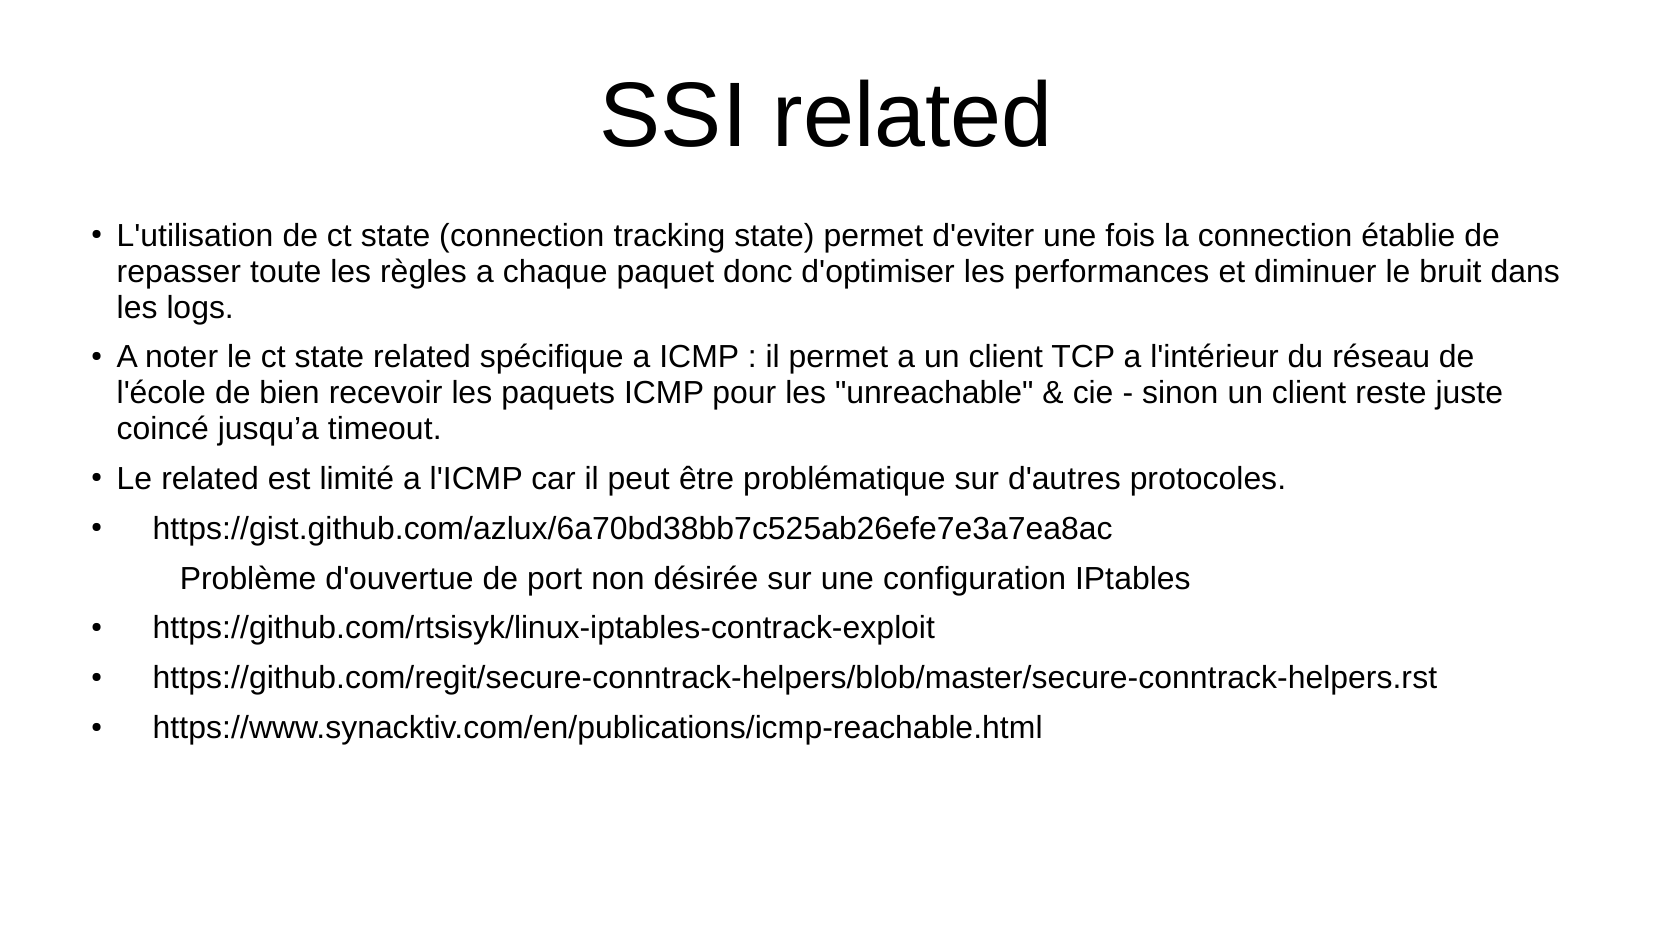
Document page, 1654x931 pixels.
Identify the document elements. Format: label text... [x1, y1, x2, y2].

list L'utilisation de ct state (connection tracking state) permet d'eviter une fois la connection établie de repasser toute les règles a chaque paquet donc d'optimiser les performances et diminuer le bruit dans les logs. A noter le ct state related spécifique a ICMP : il permet a un client TCP a l'intérieur du réseau de l'école de bien recevoir les paquets ICMP pour les "unreachable" & cie - sinon un client reste juste coincé jusqu’a timeout. Le related est limité a l'ICMP car il peut être problématique sur d'autres protocoles. https://gist.github.com/azlux/6a70bd38bb7c525ab26efe7e3a7ea8ac Problème d'ouvertue de port non désirée sur une configuration IPtables https://github.com/rtsisyk/linux-iptables-contrack-exploit https://github.com/regit/secure-conntrack-helpers/blob/master/secure-conntrack-helpers.rst https://www.synacktiv.com/en/publications/icmp-reachable.html [82, 217, 1571, 758]
title SSI related [82, 37, 1571, 193]
